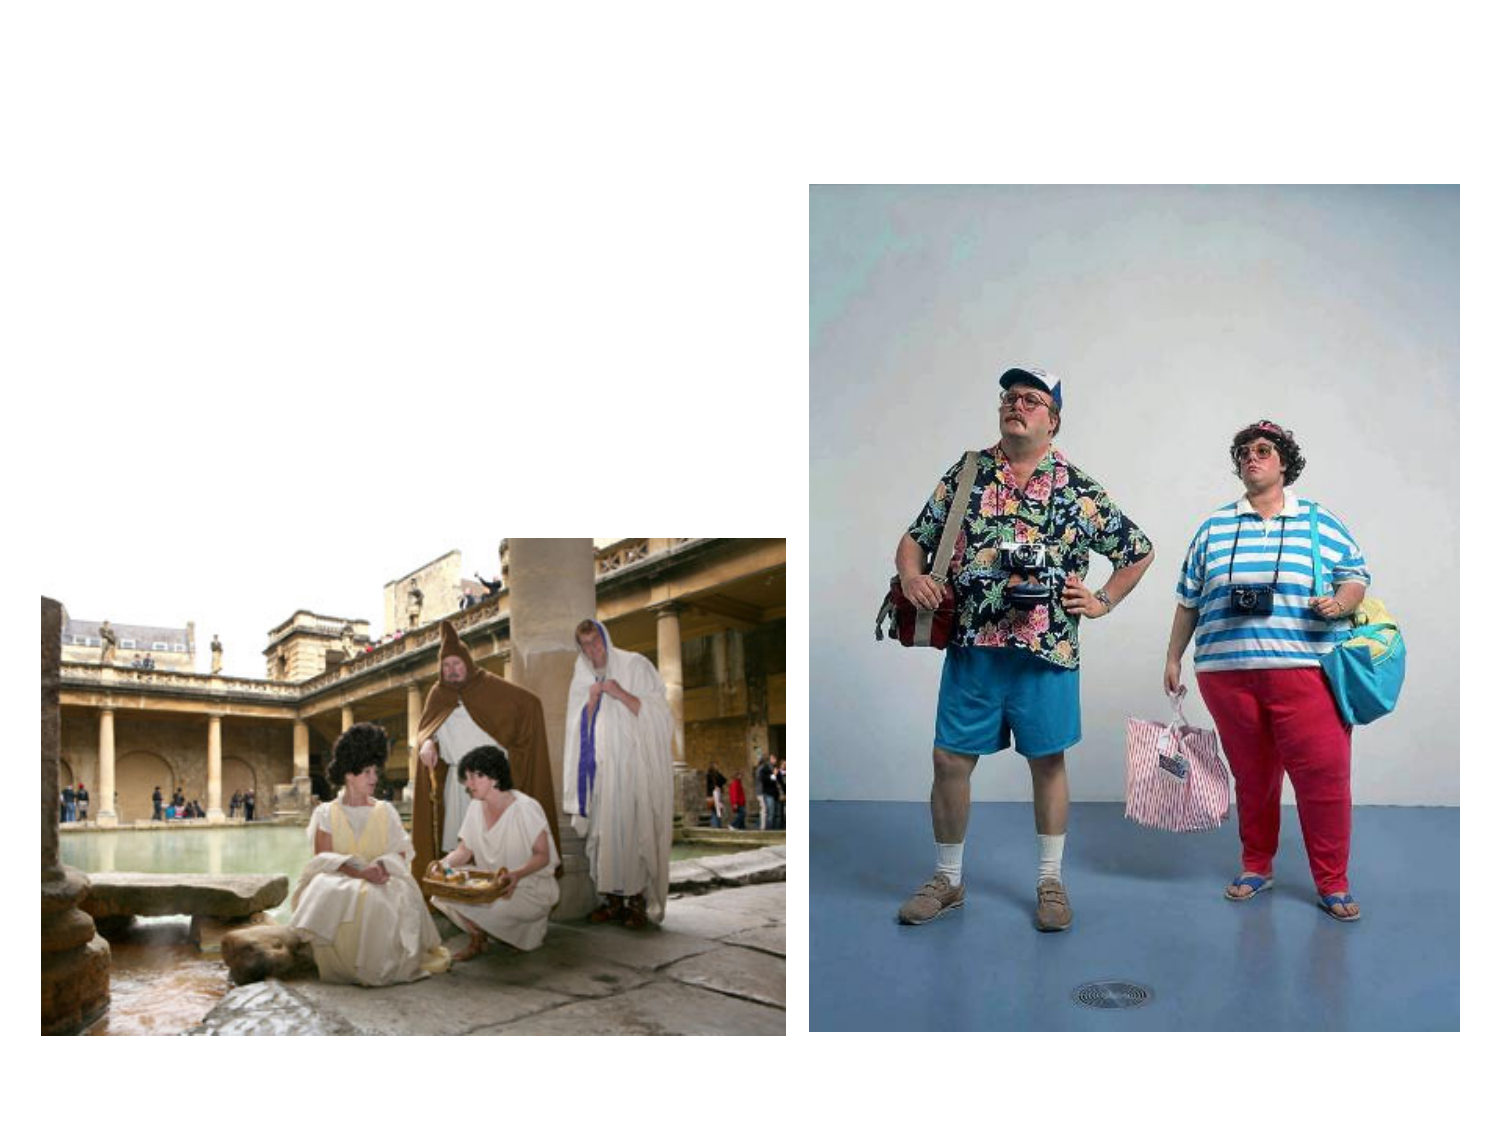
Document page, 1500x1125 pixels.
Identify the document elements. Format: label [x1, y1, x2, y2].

picture [809, 184, 1460, 1032]
picture [41, 538, 786, 1036]
